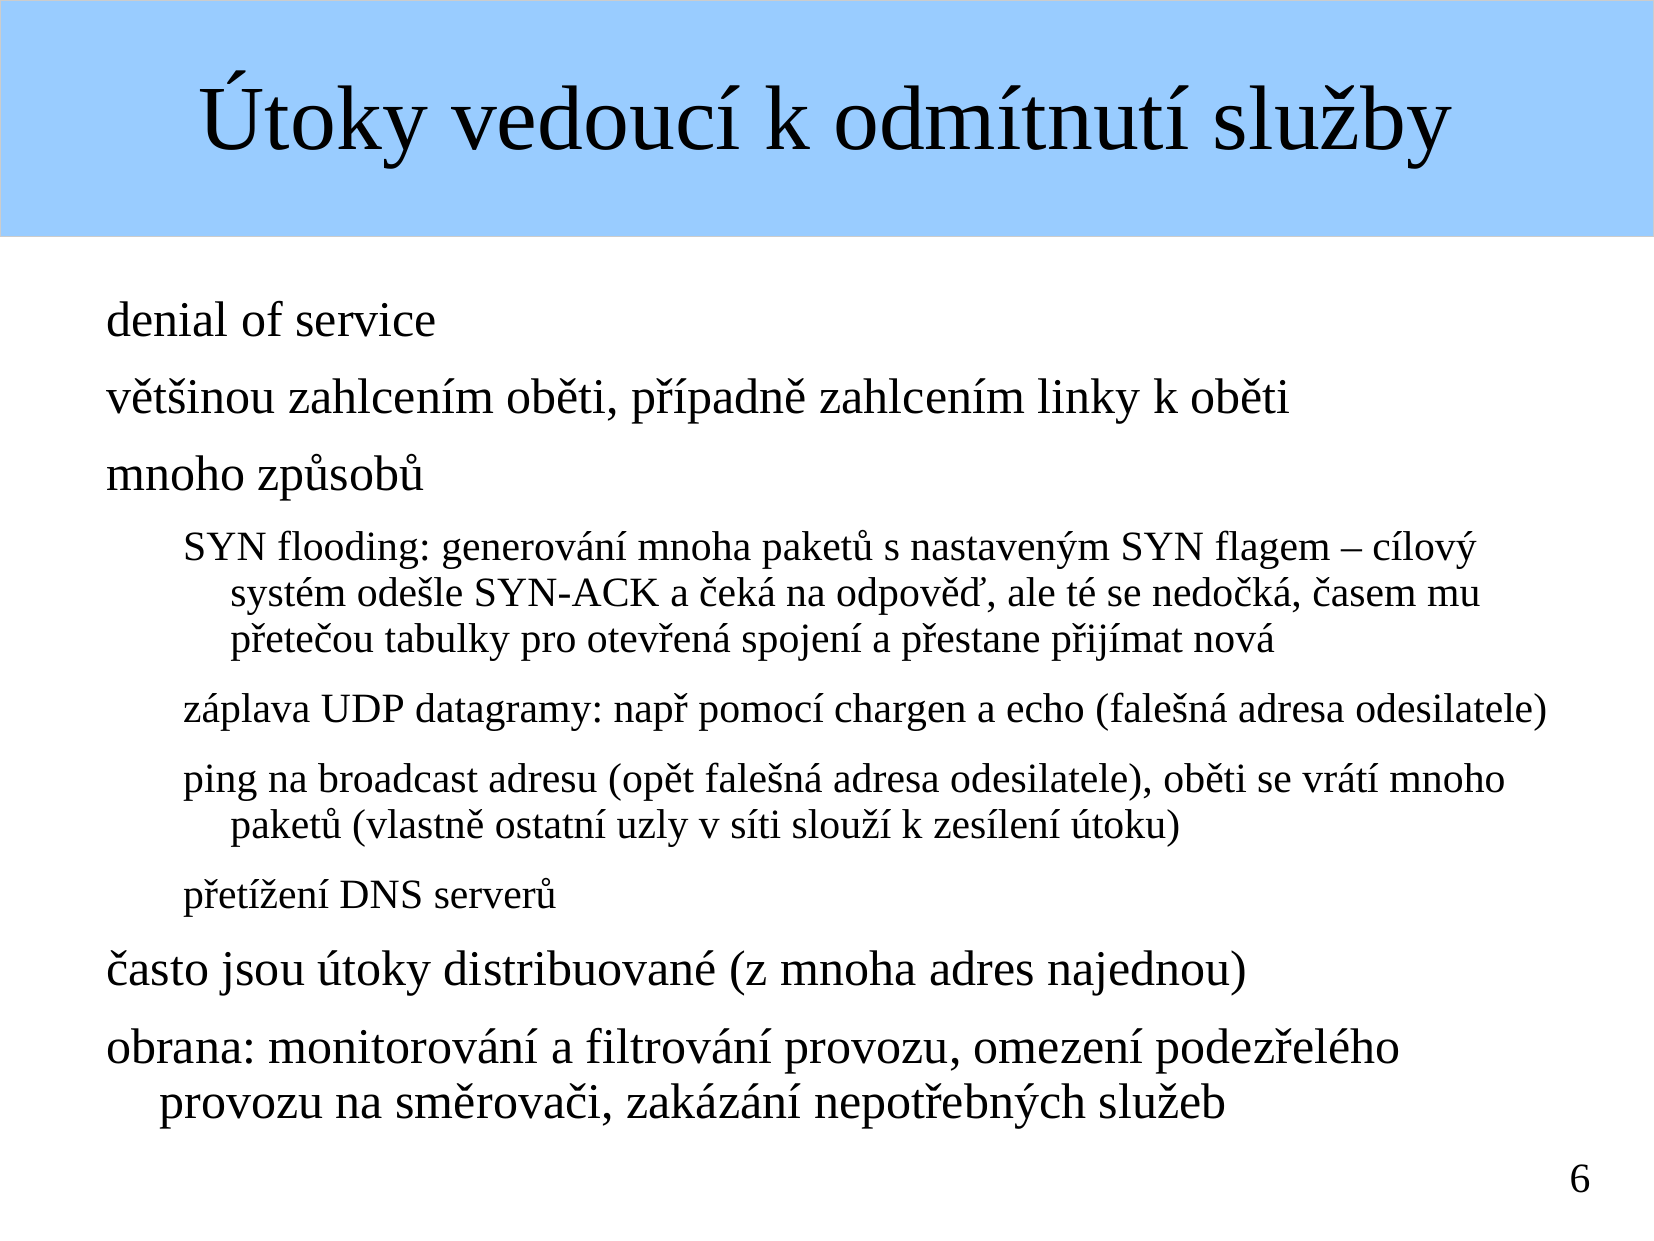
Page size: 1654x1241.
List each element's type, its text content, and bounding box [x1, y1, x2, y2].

list denial of service většinou zahlcením oběti, případně zahlcením linky k oběti mnoho způsobů SYN flooding: generování mnoha paketů s nastaveným SYN flagem – cílový systém odešle SYN-ACK a čeká na odpověď, ale té se nedočká, časem mu přetečou tabulky pro otevřená spojení a přestane přijímat nová záplava UDP datagramy: např pomocí chargen a echo (falešná adresa odesilatele) ping na broadcast adresu (opět falešná adresa odesilatele), oběti se vrátí mnoho paketů (vlastně ostatní uzly v síti slouží k zesílení útoku) přetížení DNS serverů často jsou útoky distribuované (z mnoha adres najednou) obrana: monitorování a filtrování provozu, omezení podezřelého provozu na směrovači, zakázání nepotřebných služeb [88, 291, 1565, 1176]
title Útoky vedoucí k odmítnutí služby [0, 0, 1654, 237]
